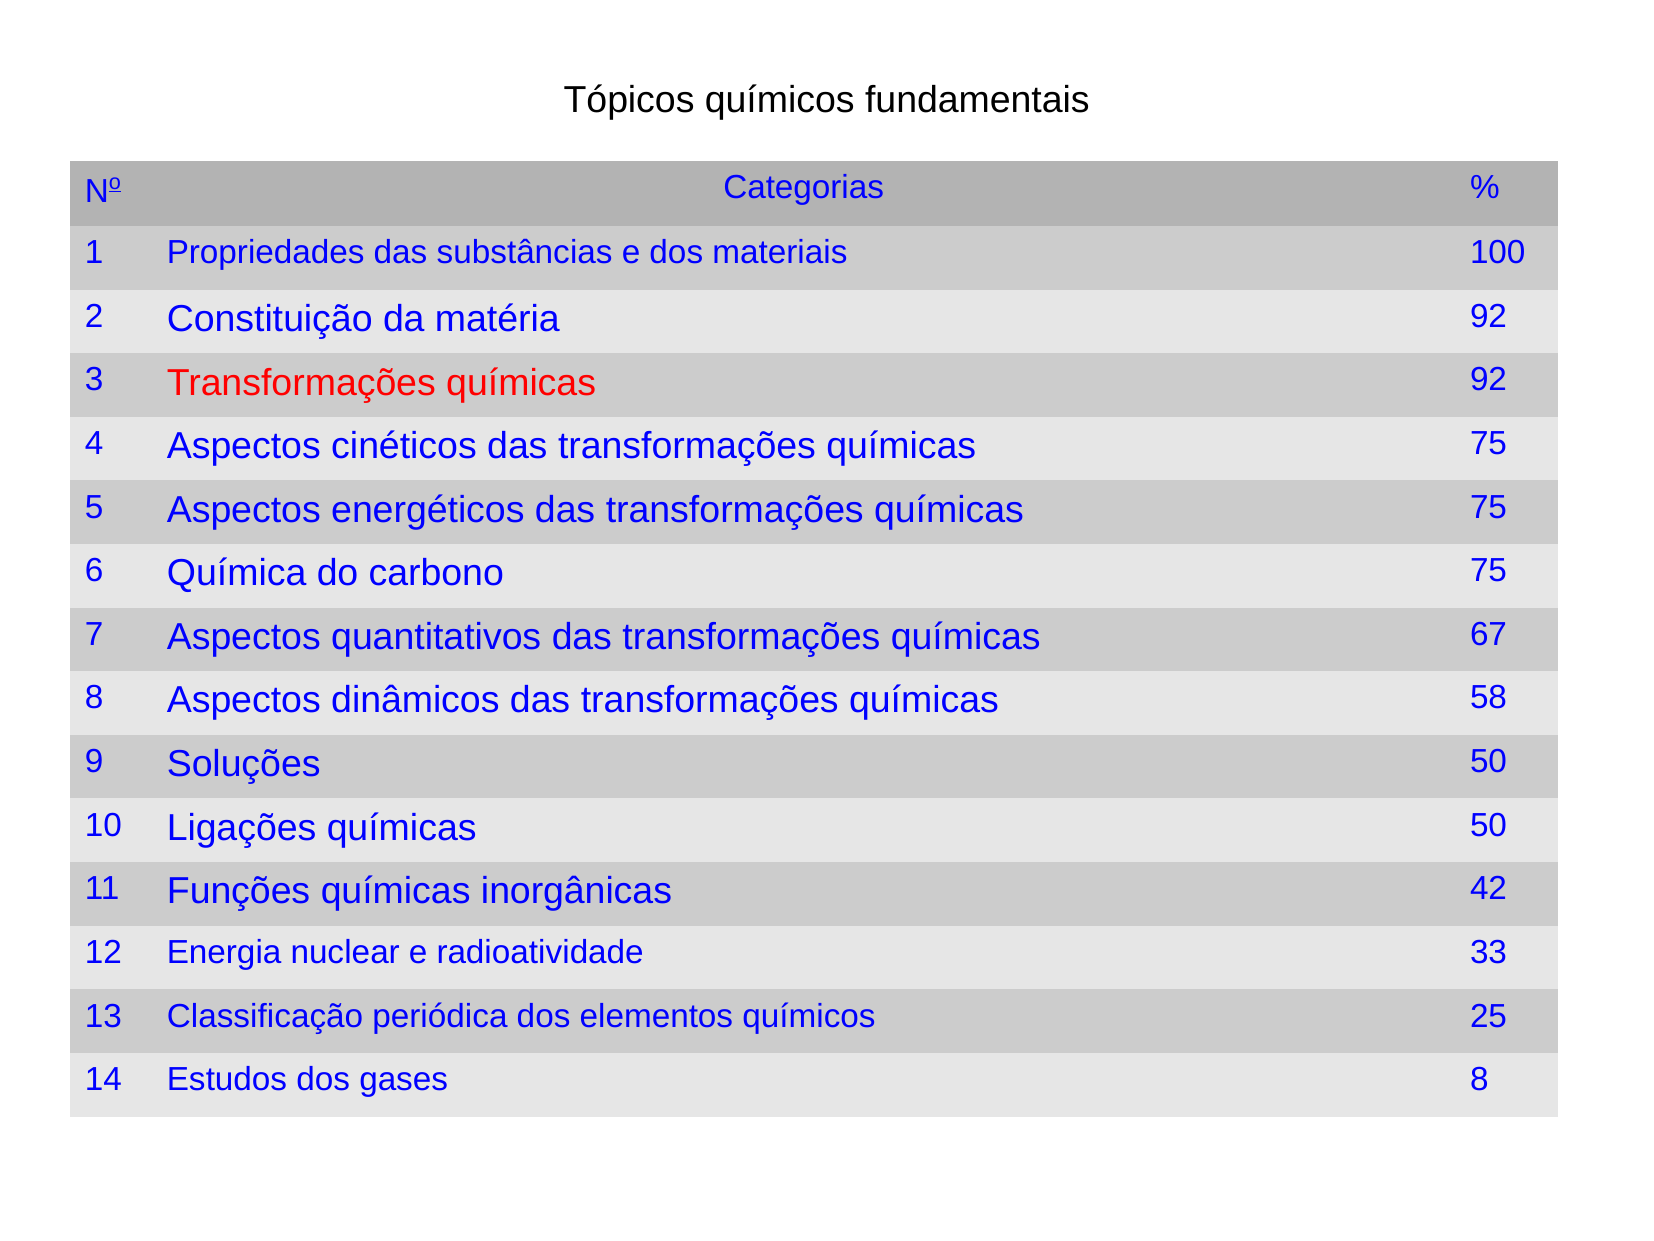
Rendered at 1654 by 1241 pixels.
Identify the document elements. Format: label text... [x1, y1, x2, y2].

table_cell 50 [1455, 735, 1558, 798]
table_cell 75 [1455, 480, 1558, 544]
table_cell Ligações químicas [152, 798, 1455, 862]
table_header Categorias [152, 161, 1455, 226]
table_cell 1 [70, 226, 152, 290]
table_cell Energia nuclear e radioatividade [152, 926, 1455, 989]
table_cell 12 [70, 926, 152, 989]
table_cell 14 [70, 1053, 152, 1117]
table_cell 100 [1455, 226, 1558, 290]
table_cell 7 [70, 608, 152, 671]
table_cell 33 [1455, 926, 1558, 989]
table_cell 92 [1455, 353, 1558, 417]
table_cell 50 [1455, 798, 1558, 862]
table_cell Aspectos dinâmicos das transformações químicas [152, 671, 1455, 735]
table_cell 25 [1455, 989, 1558, 1053]
table_cell Aspectos energéticos das transformações químicas [152, 480, 1455, 544]
table_cell Constituição da matéria [152, 290, 1455, 353]
table_cell 92 [1455, 290, 1558, 353]
table_cell 13 [70, 989, 152, 1053]
table_cell 9 [70, 735, 152, 798]
table_cell 3 [70, 353, 152, 417]
table_cell 4 [70, 417, 152, 480]
table_header No [70, 161, 152, 226]
table_cell 75 [1455, 417, 1558, 480]
table_cell 6 [70, 544, 152, 608]
table_cell 10 [70, 798, 152, 862]
table_cell 2 [70, 290, 152, 353]
table_cell 8 [70, 671, 152, 735]
table_cell Aspectos cinéticos das transformações químicas [152, 417, 1455, 480]
table_cell Propriedades das substâncias e dos materiais [152, 226, 1455, 290]
table_cell Estudos dos gases [152, 1053, 1455, 1117]
table_cell 58 [1455, 671, 1558, 735]
table_cell Soluções [152, 735, 1455, 798]
table_cell 42 [1455, 862, 1558, 926]
text_box Tópicos químicos fundamentais [548, 70, 1105, 128]
table_cell Funções químicas inorgânicas [152, 862, 1455, 926]
table_cell 67 [1455, 608, 1558, 671]
table_header % [1455, 161, 1558, 226]
table_cell 8 [1455, 1053, 1558, 1117]
table_cell Transformações químicas [152, 353, 1455, 417]
table_cell 11 [70, 862, 152, 926]
table_cell 5 [70, 480, 152, 544]
table_cell Classificação periódica dos elementos químicos [152, 989, 1455, 1053]
table_cell Aspectos quantitativos das transformações químicas [152, 608, 1455, 671]
table_cell Química do carbono [152, 544, 1455, 608]
table_cell 75 [1455, 544, 1558, 608]
